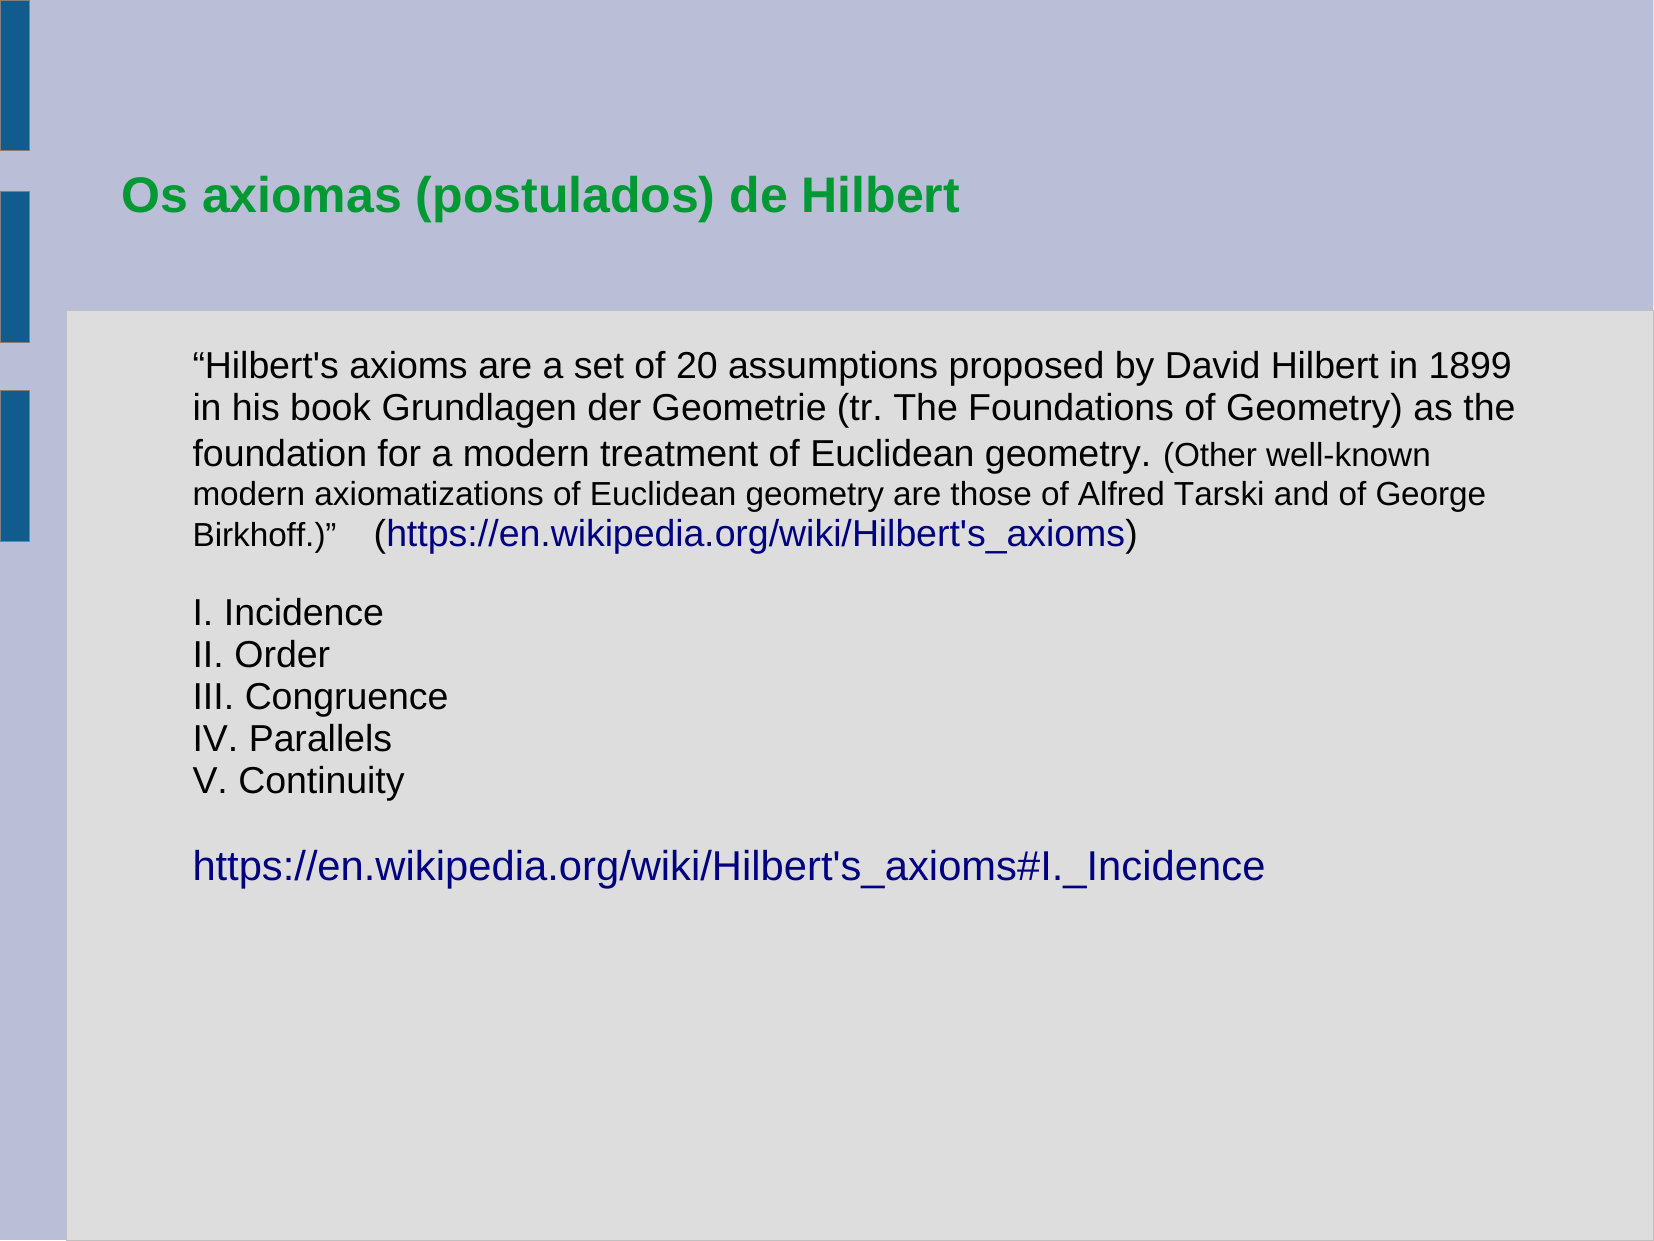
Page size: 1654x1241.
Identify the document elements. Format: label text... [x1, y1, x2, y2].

title Os axiomas (postulados) de Hilbert [121, 91, 1534, 299]
list “Hilbert's axioms are a set of 20 assumptions proposed by David Hilbert in 1899 in his book Grundlagen der Geometrie (tr. The Foundations of Geometry) as the foundation for a modern treatment of Euclidean geometry. (Other well-known modern axiomatizations of Euclidean geometry are those of Alfred Tarski and of George Birkhoff.)” (https://en.wikipedia.org/wiki/Hilbert's_axioms) I. Incidence II. Order III. Congruence IV. Parallels V. Continuity https://en.wikipedia.org/wiki/Hilbert's_axioms#I._Incidence [121, 344, 1534, 1127]
